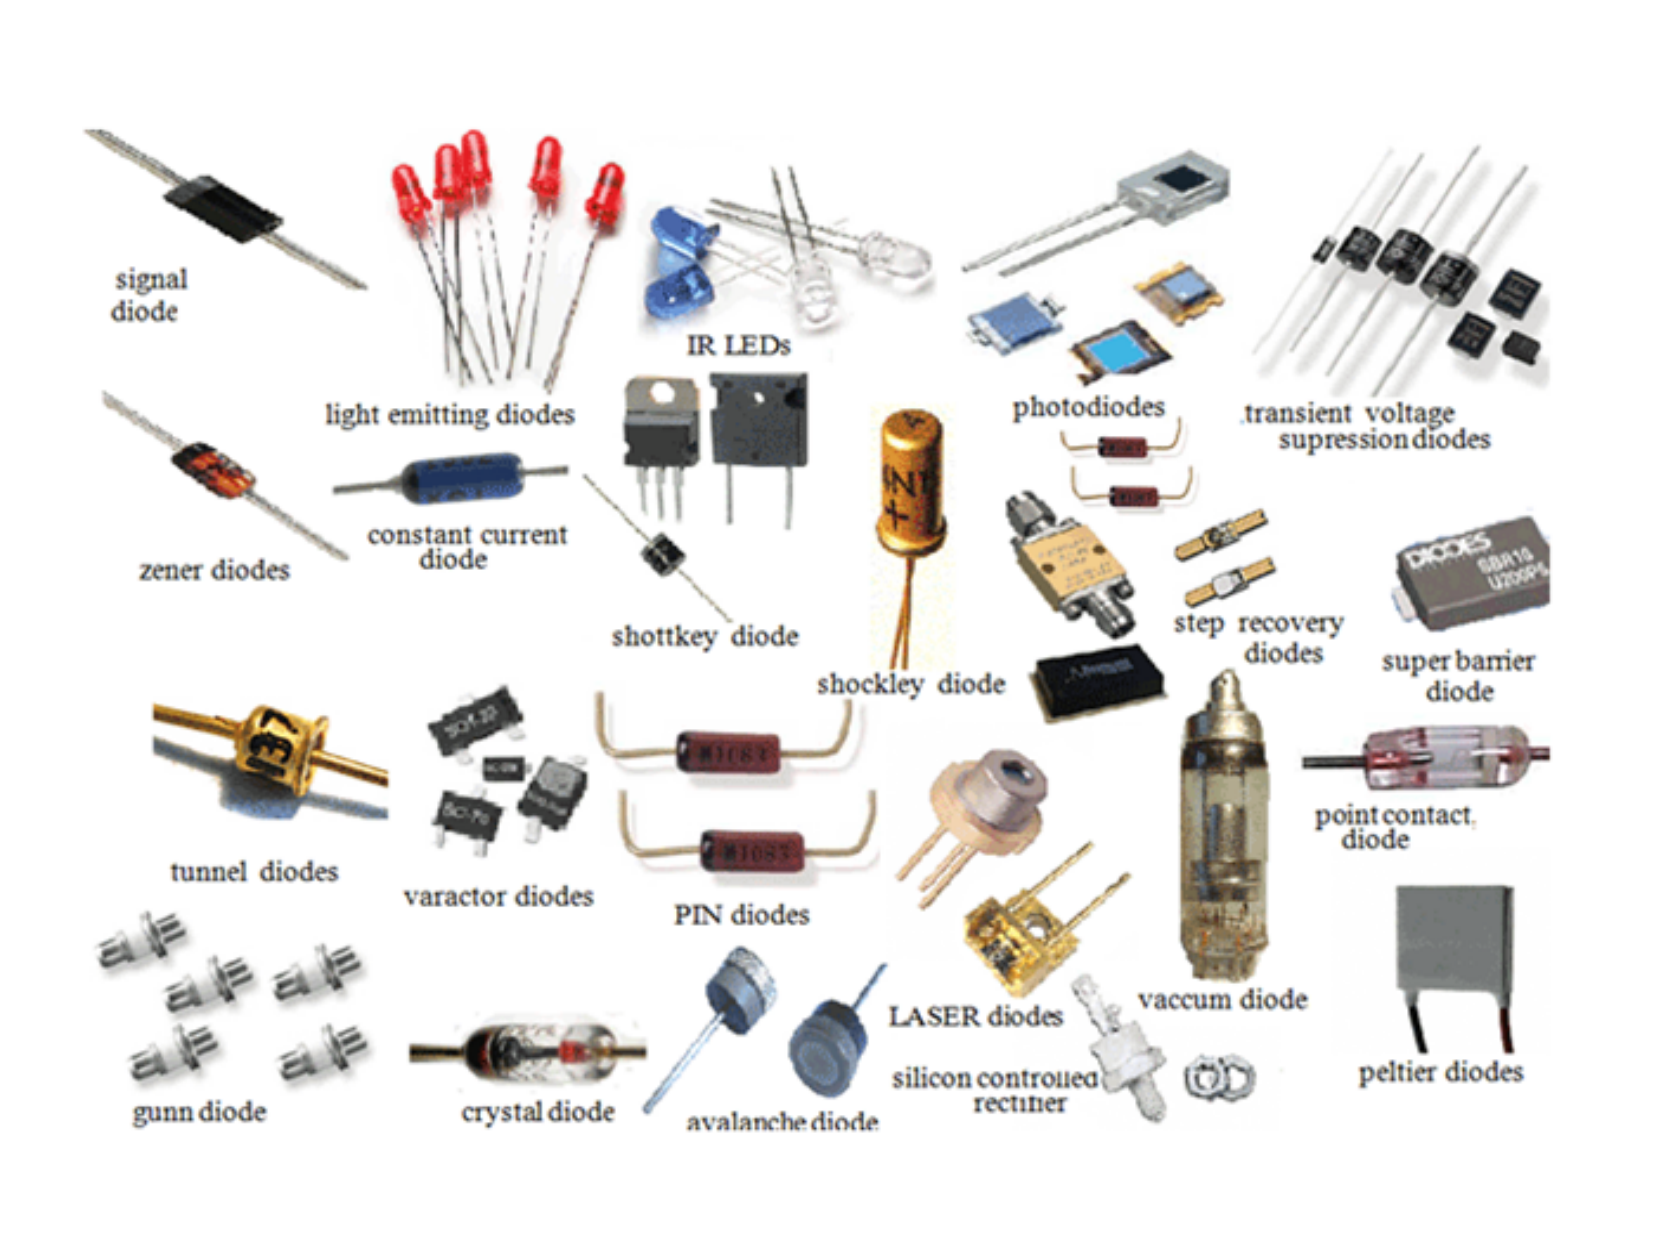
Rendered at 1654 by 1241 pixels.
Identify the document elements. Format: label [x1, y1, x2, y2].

picture [74, 121, 1560, 1142]
